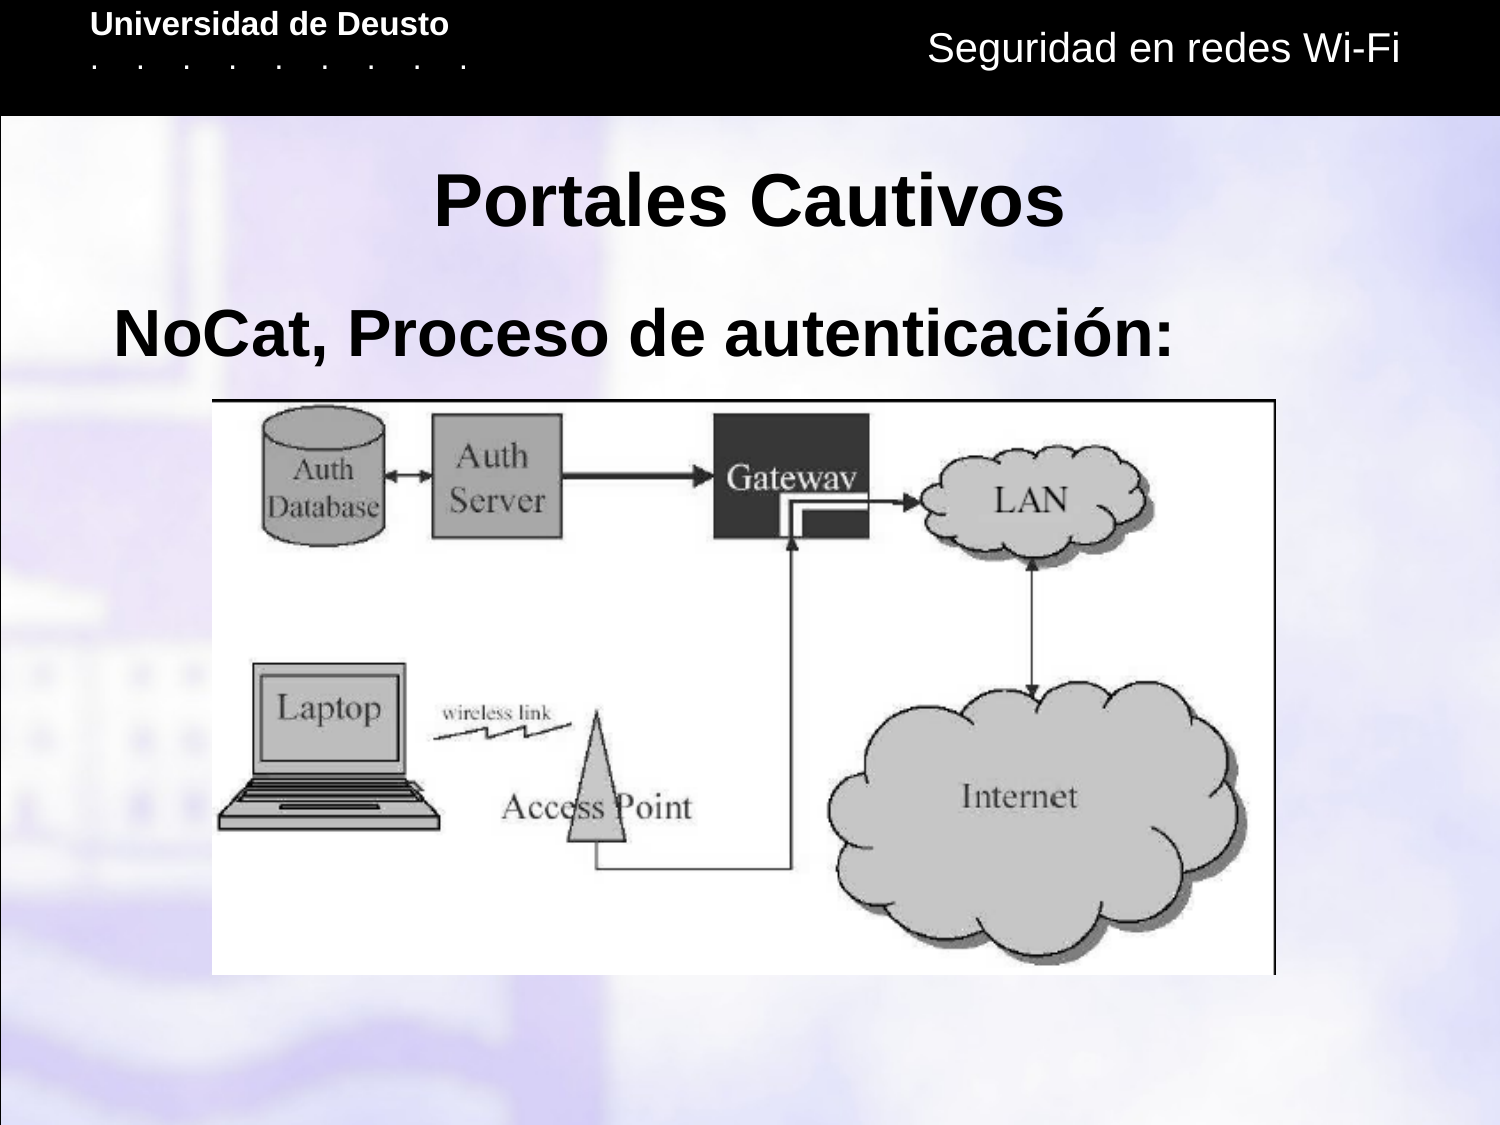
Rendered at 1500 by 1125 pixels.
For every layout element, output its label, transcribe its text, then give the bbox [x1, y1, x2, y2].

title Portales Cautivos [112, 137, 1388, 263]
picture [1, 116, 1500, 1125]
list NoCat, Proceso de autenticación: [114, 295, 1390, 983]
